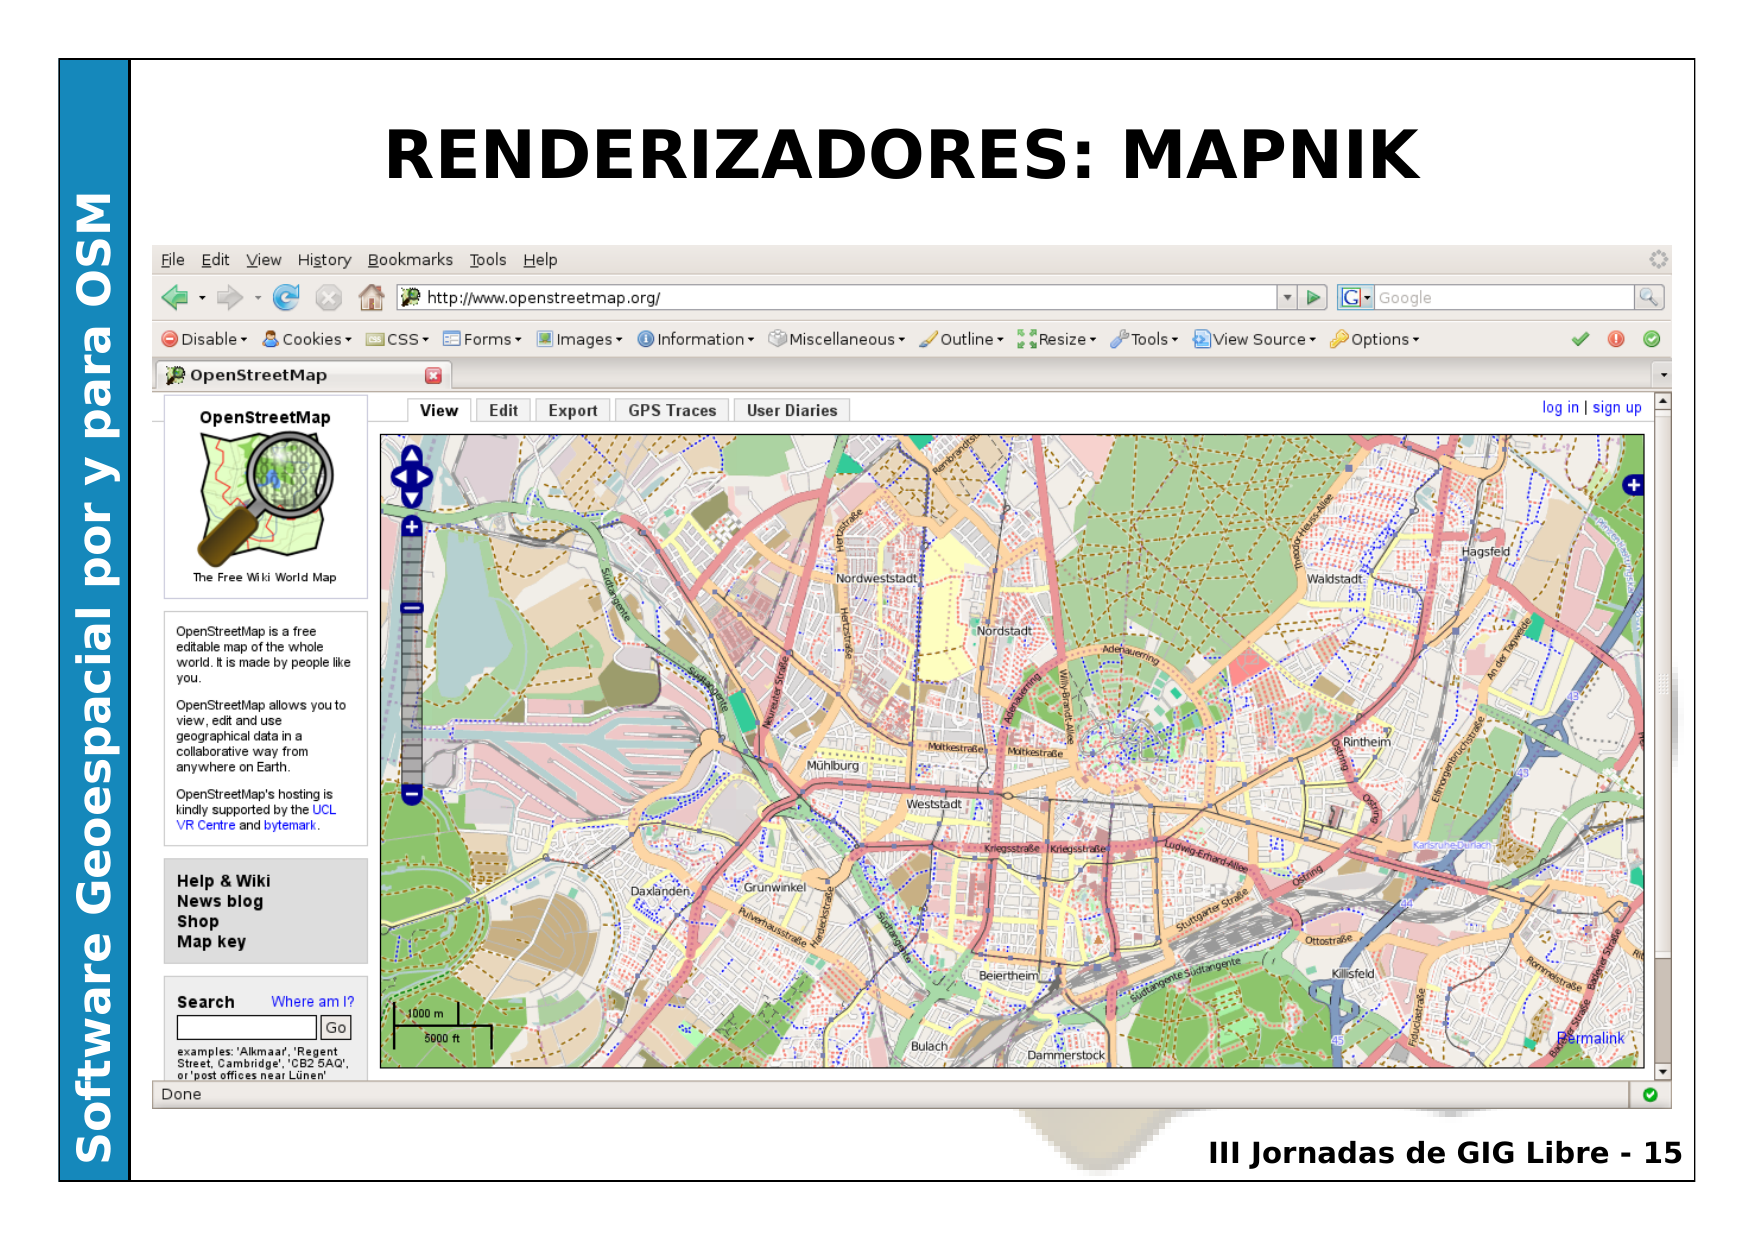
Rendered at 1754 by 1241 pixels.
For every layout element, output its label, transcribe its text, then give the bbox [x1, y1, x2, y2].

title RENDERIZADORES: MAPNIK [171, 103, 1634, 209]
picture [152, 245, 1696, 1182]
